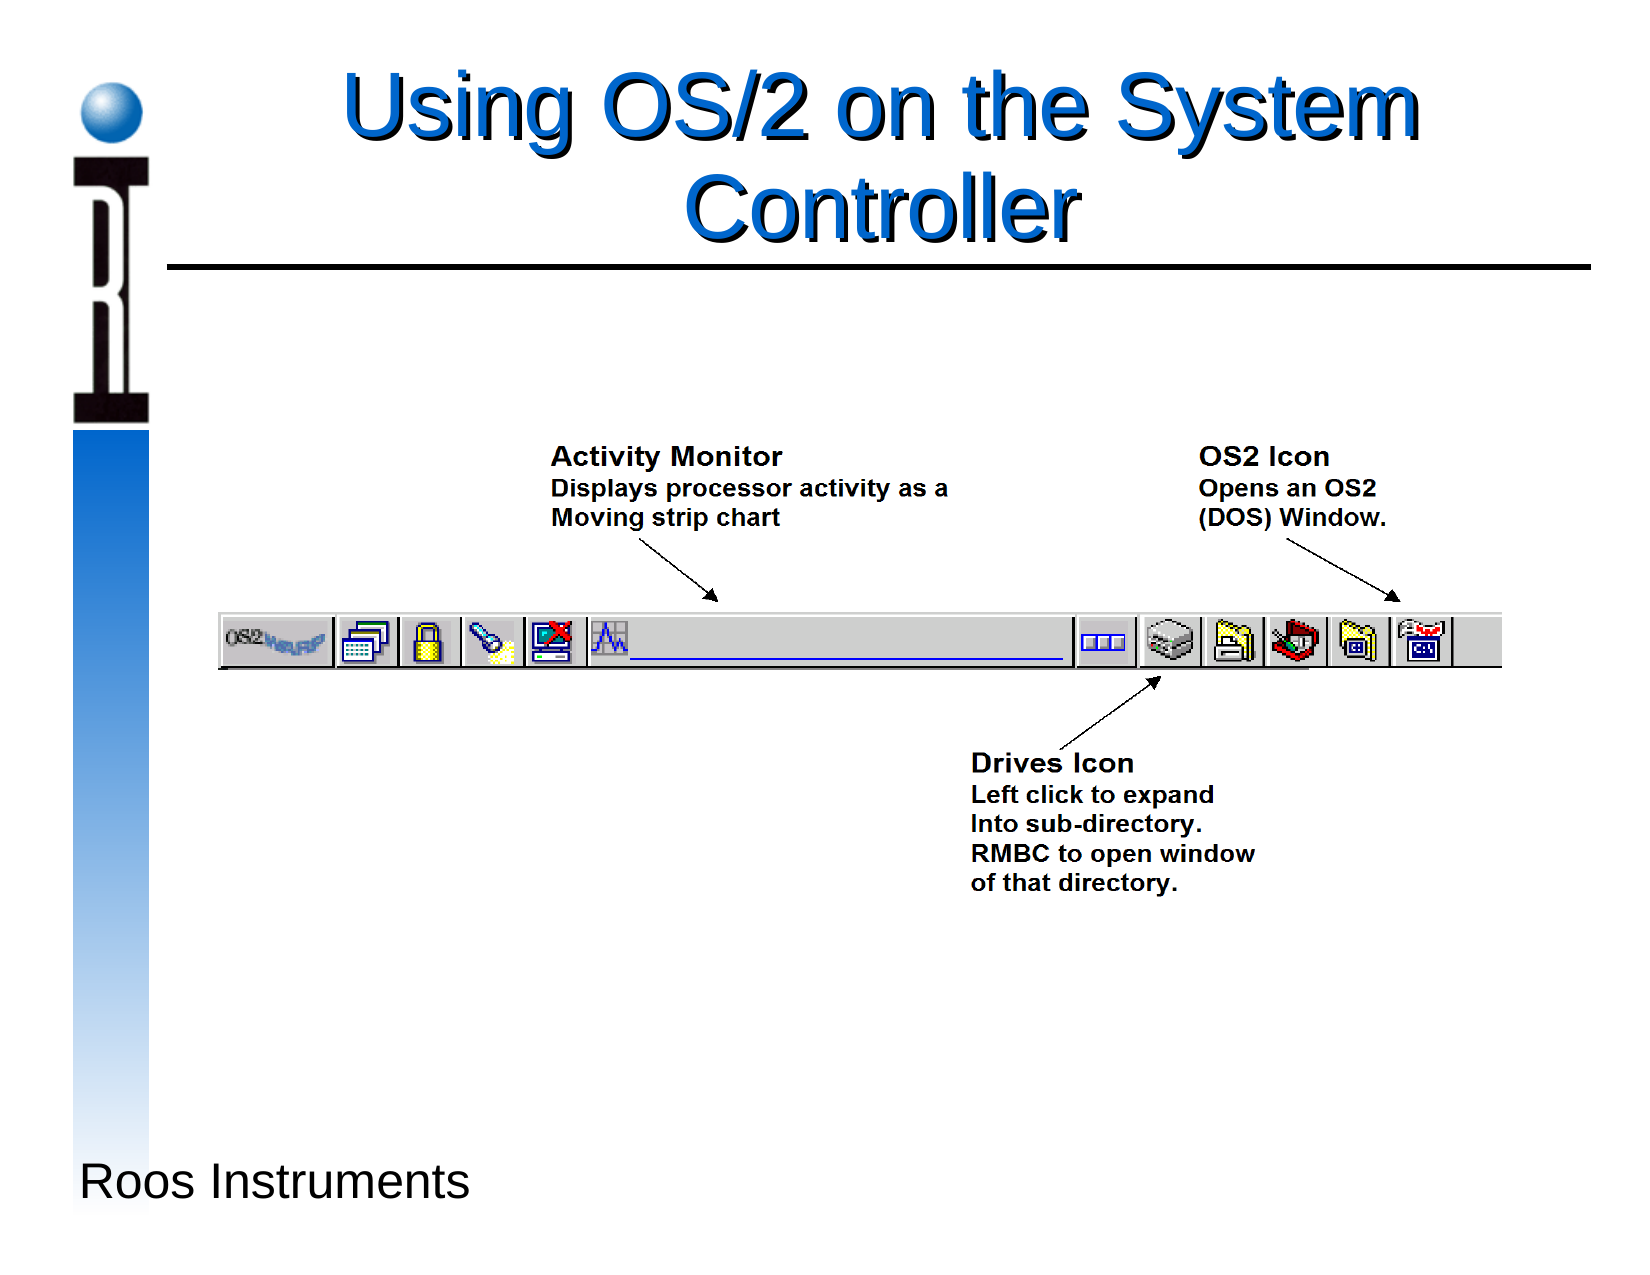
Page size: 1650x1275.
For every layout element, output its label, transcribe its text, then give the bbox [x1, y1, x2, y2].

picture [218, 432, 1502, 905]
title Using OS/2 on the System Controller [171, 53, 1591, 259]
picture [69, 78, 154, 430]
